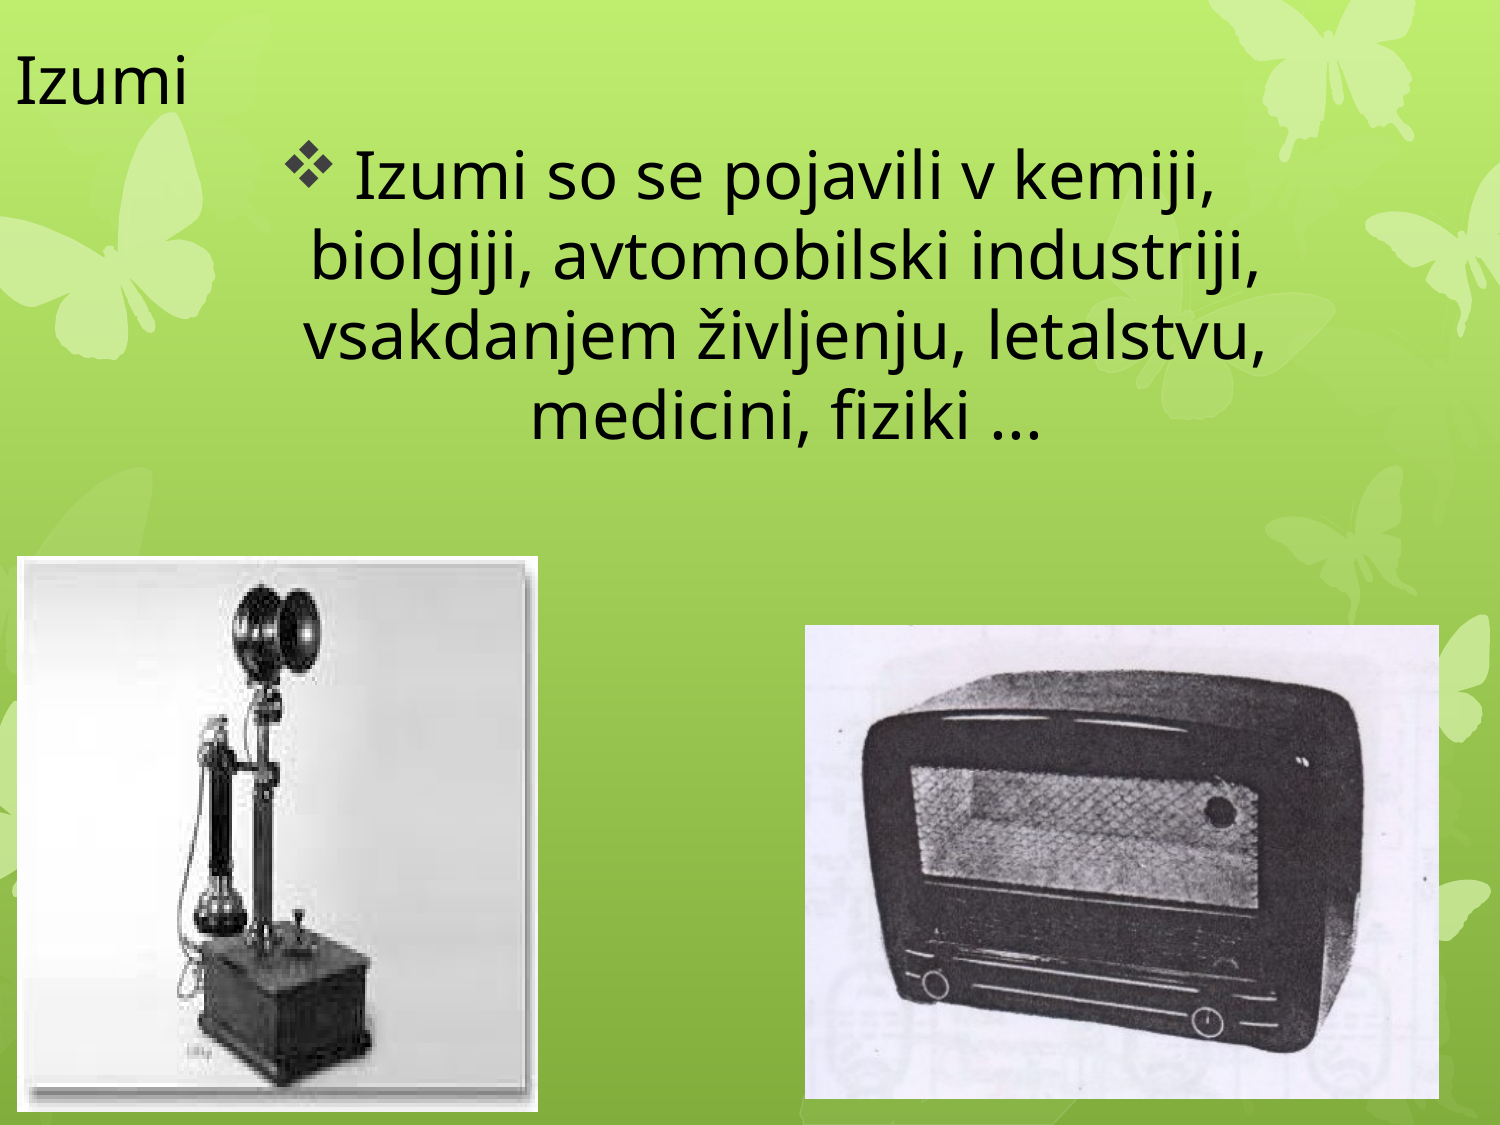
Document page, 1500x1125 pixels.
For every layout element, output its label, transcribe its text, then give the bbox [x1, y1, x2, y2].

picture [17, 556, 538, 1112]
picture [805, 625, 1439, 1099]
list Izumi so se pojavili v kemiji, biolgiji, avtomobilski industriji, vsakdanjem življenju, letalstvu, medicini, fiziki ... [165, 125, 1334, 1083]
title Izumi [0, 0, 1168, 126]
